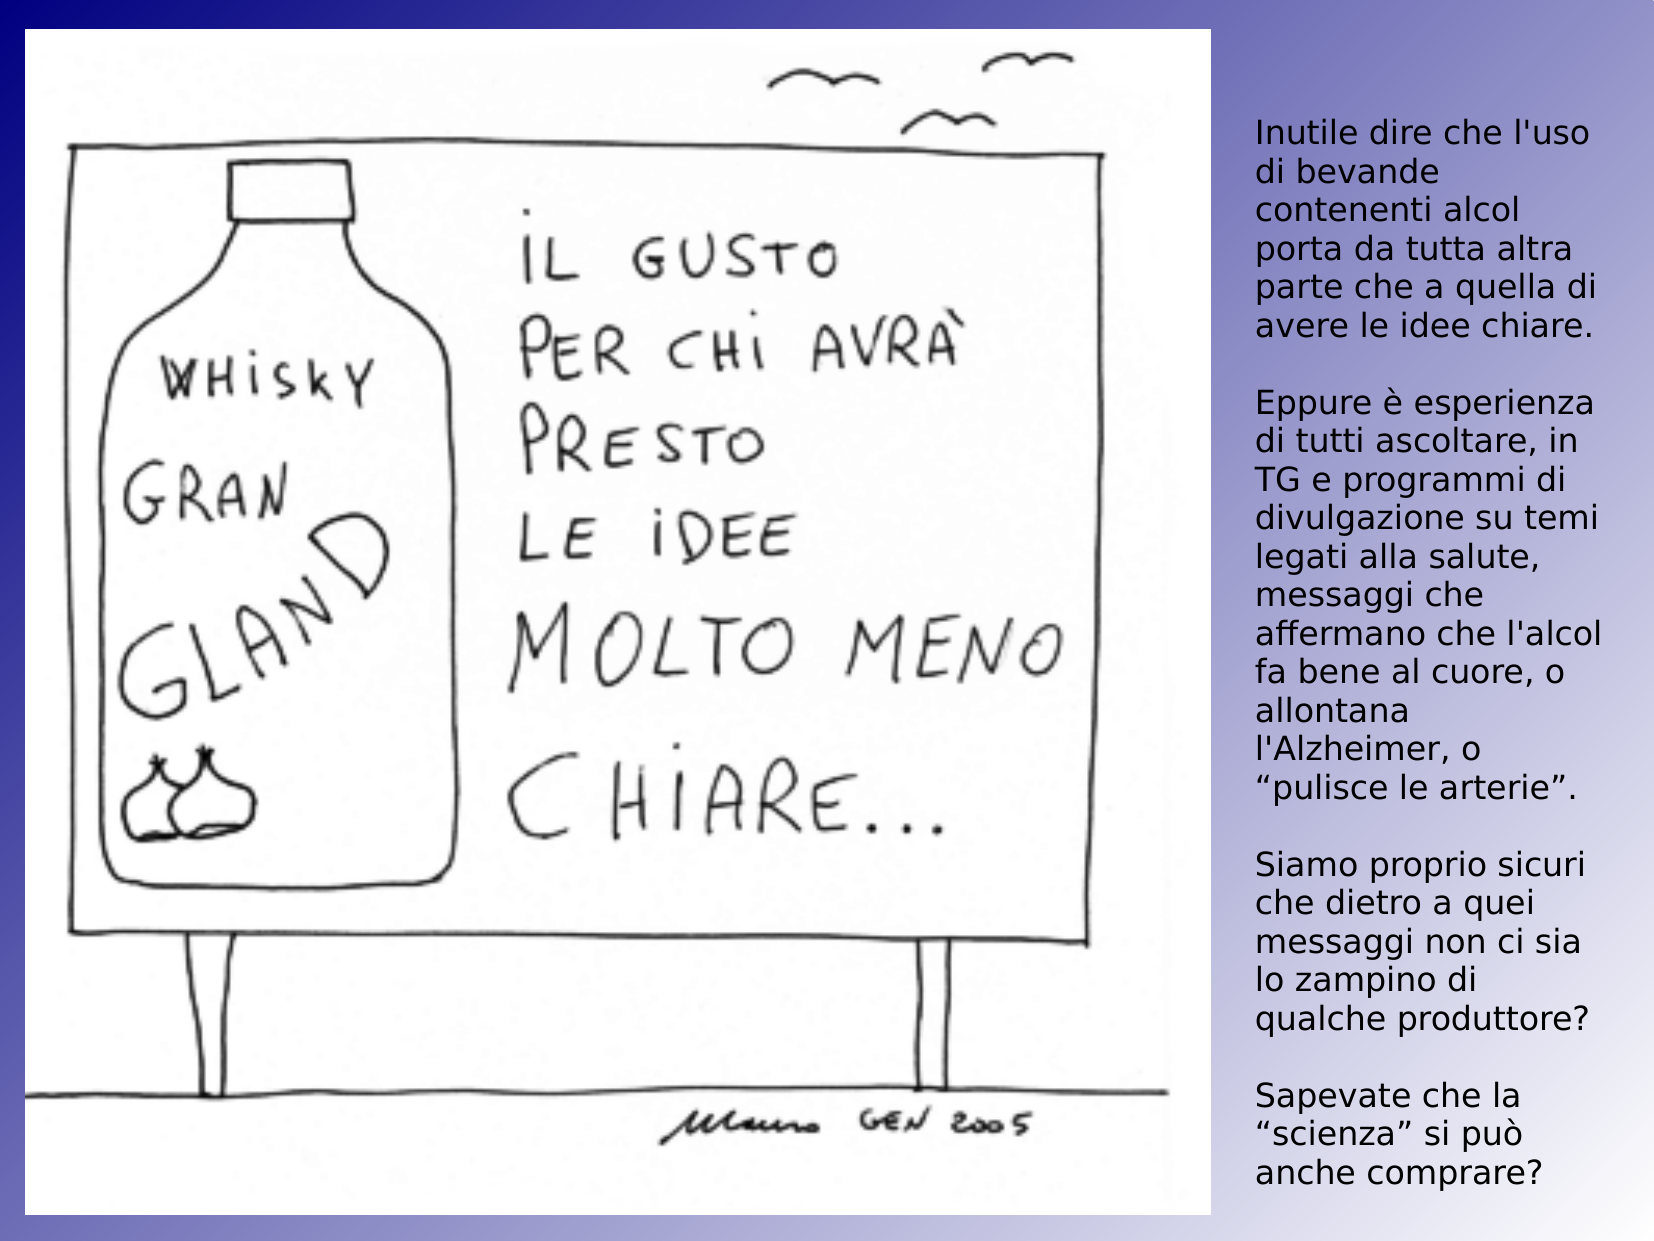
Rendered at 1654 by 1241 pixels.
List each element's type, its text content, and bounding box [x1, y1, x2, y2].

text_box Inutile dire che l'uso di bevande contenenti alcol porta da tutta altra parte che a quella di avere le idee chiare. Eppure è esperienza di tutti ascoltare, in TG e programmi di divulgazione su temi legati alla salute, messaggi che affermano che l'alcol fa bene al cuore, o allontana l'Alzheimer, o “pulisce le arterie”. Siamo proprio sicuri che dietro a quei messaggi non ci sia lo zampino di qualche produttore? Sapevate che la “scienza” si può anche comprare? [1240, 29, 1625, 1211]
picture [25, 29, 1211, 1215]
